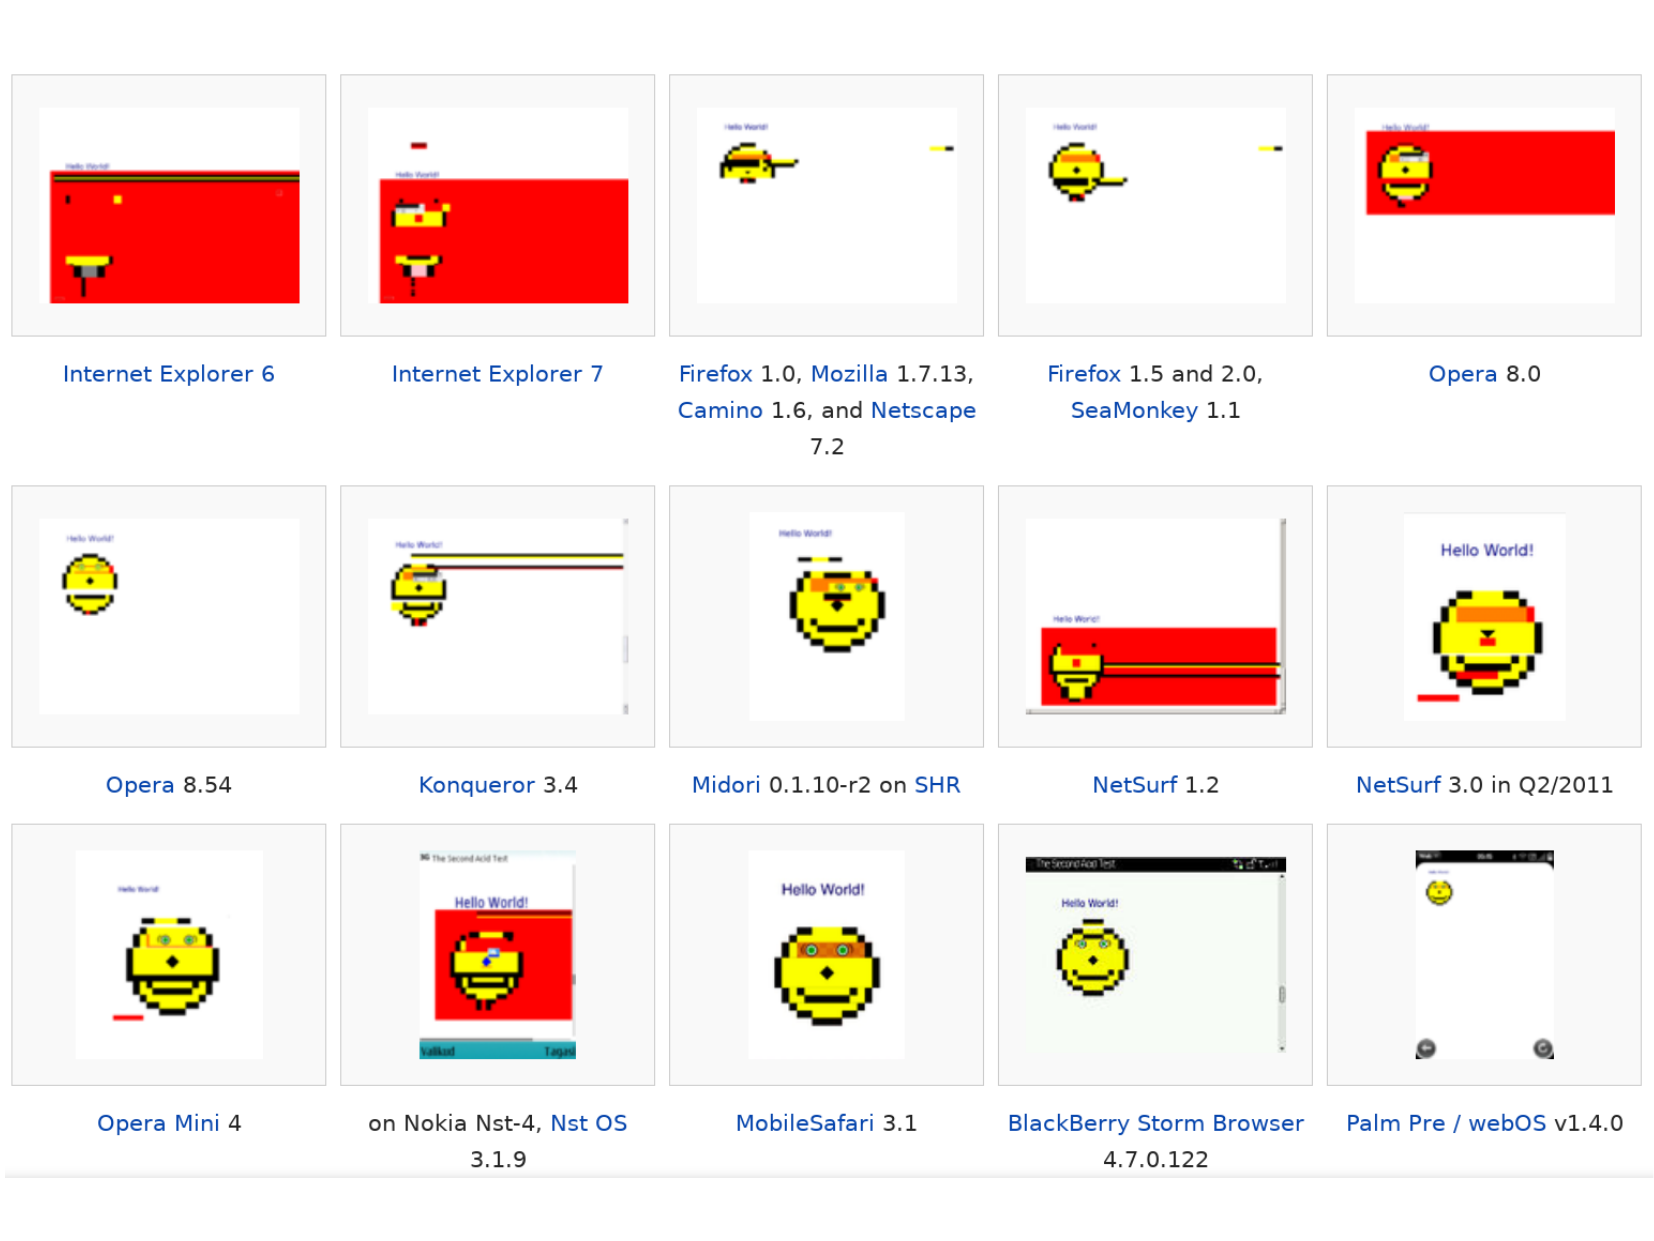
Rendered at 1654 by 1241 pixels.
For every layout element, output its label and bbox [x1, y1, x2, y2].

picture [5, 69, 1654, 1178]
